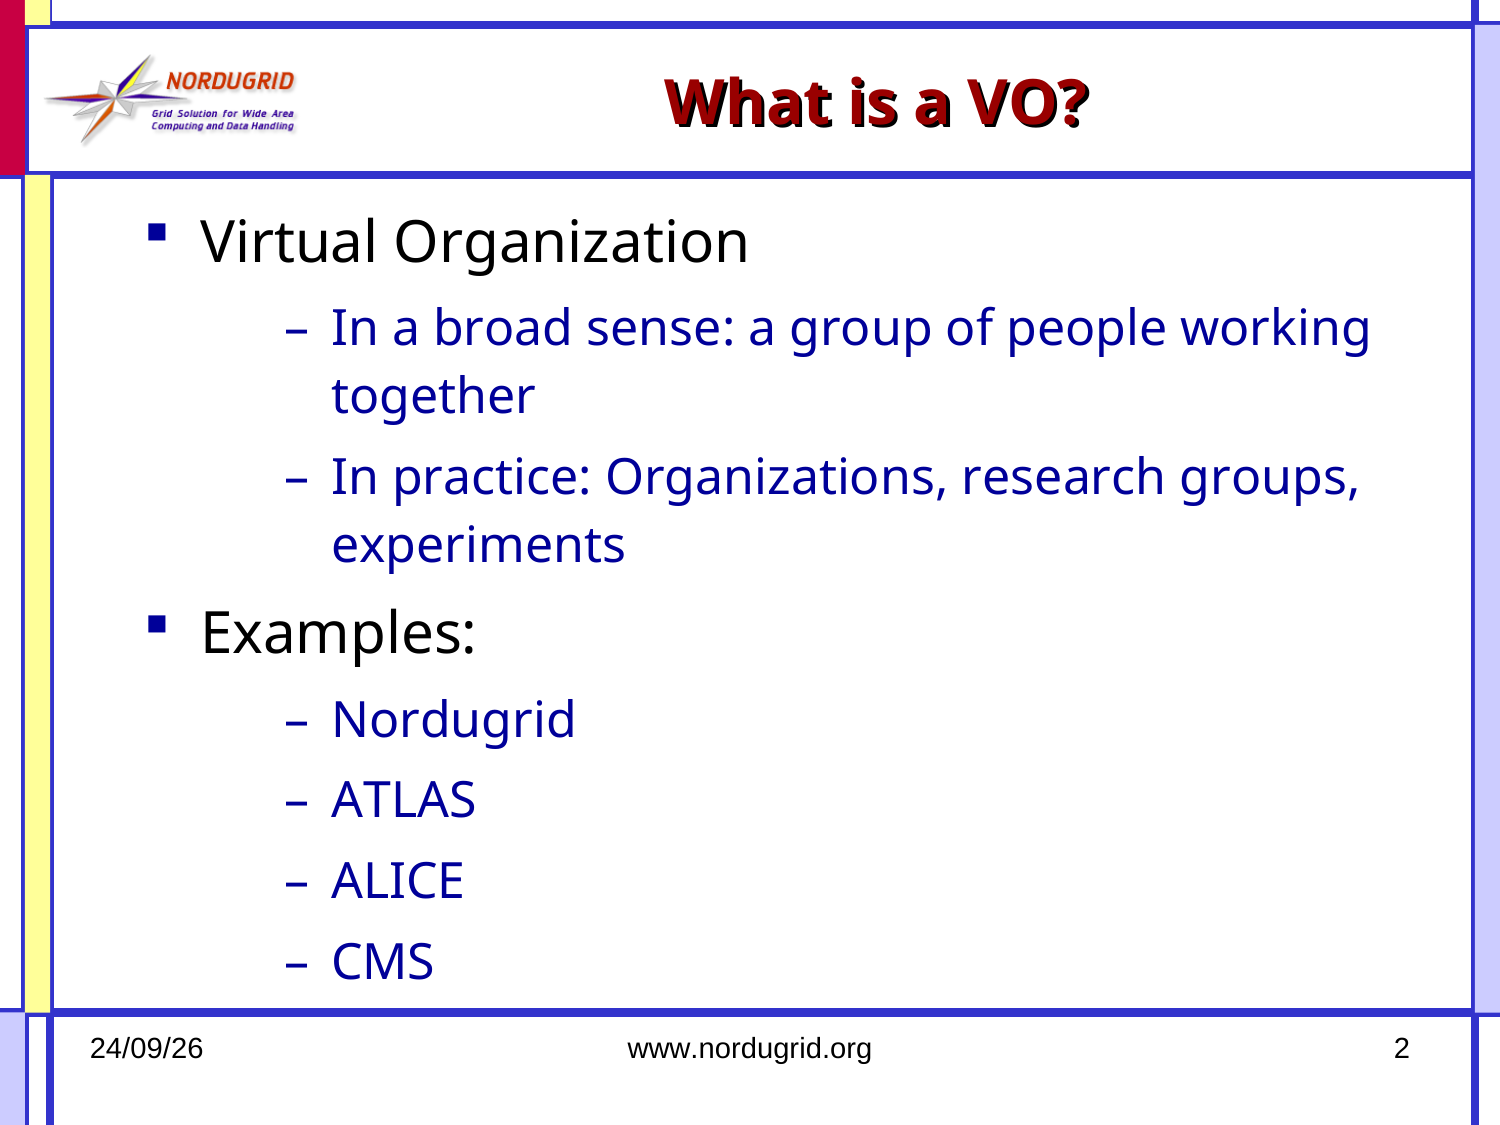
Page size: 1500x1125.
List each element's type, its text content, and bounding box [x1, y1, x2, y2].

title What is a VO? [324, 17, 1428, 183]
picture [40, 49, 301, 148]
list Virtual Organization In a broad sense: a group of people working together In practice: Organizations, research groups, experiments Examples: Nordugrid ATLAS ALICE CMS [87, 200, 1426, 894]
